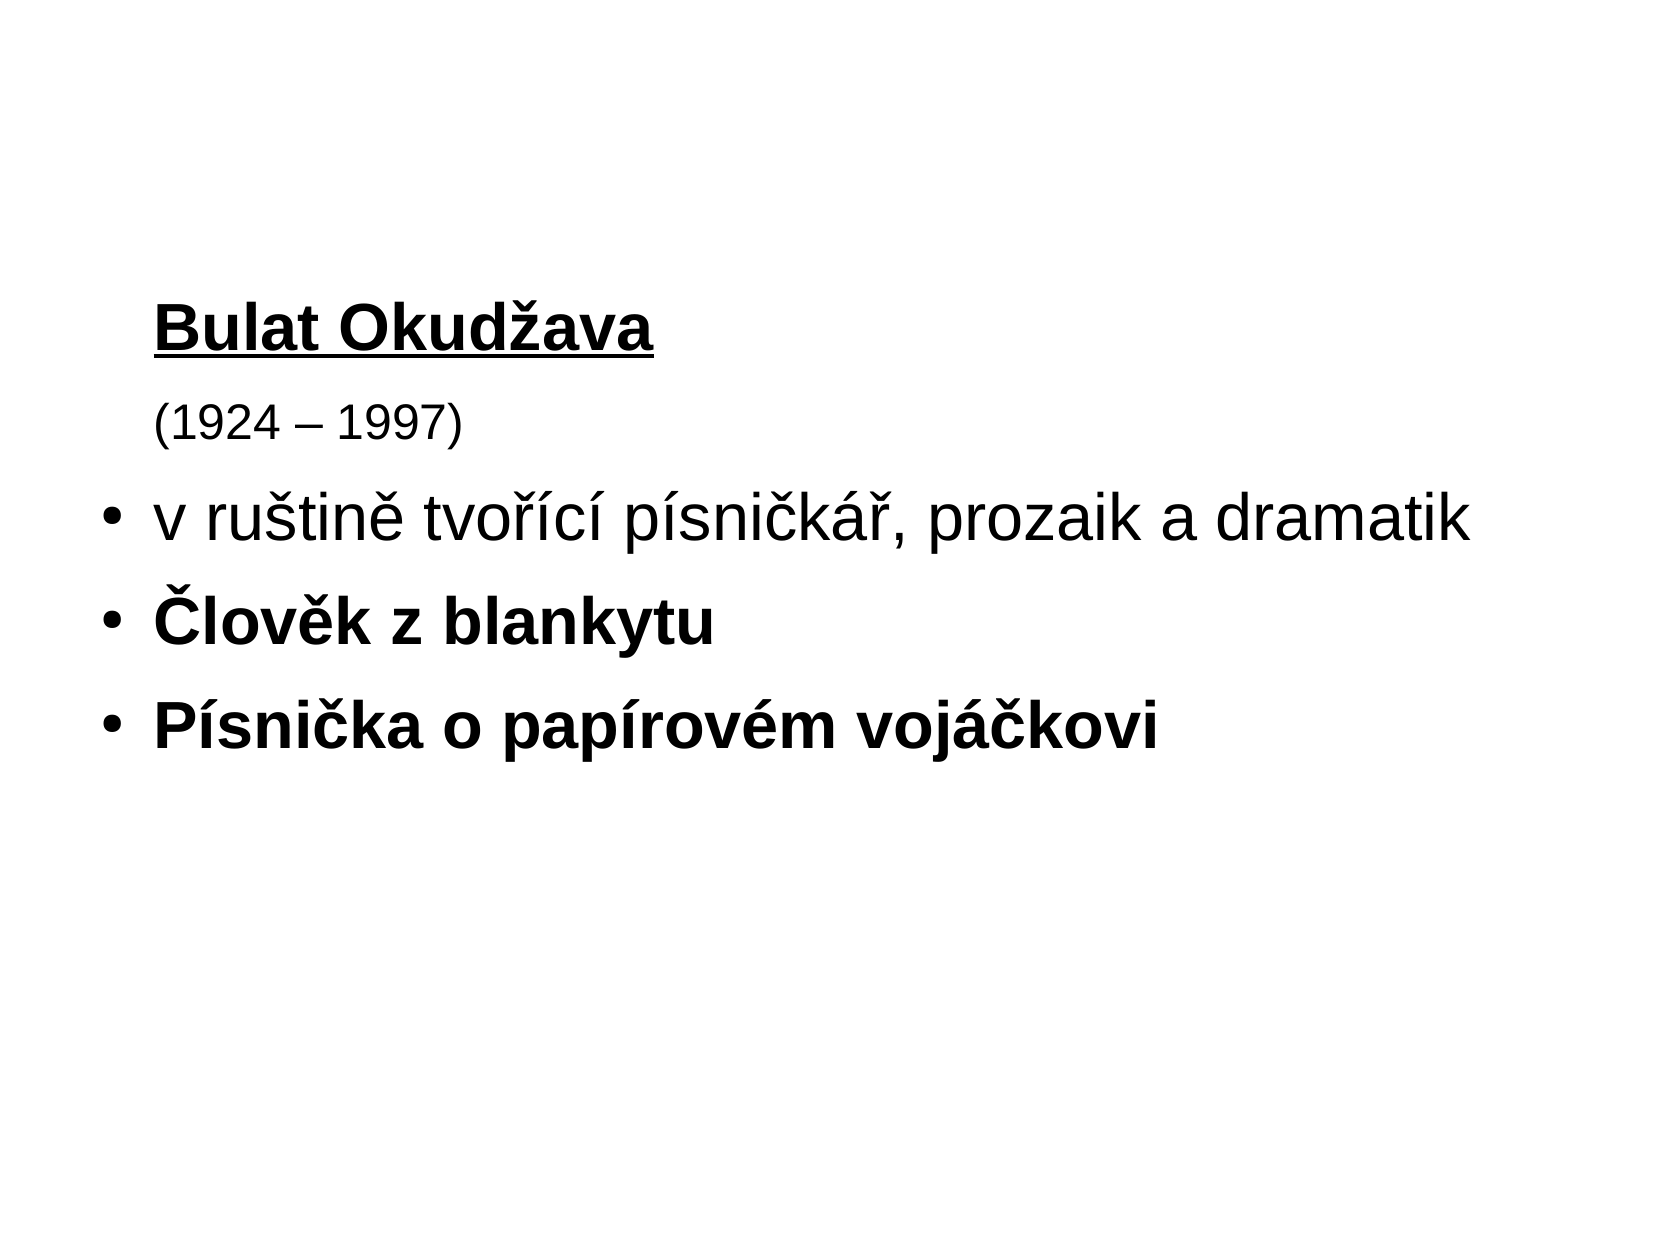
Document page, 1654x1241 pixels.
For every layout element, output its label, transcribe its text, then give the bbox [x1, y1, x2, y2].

list Bulat Okudžava (1924 – 1997) v ruštině tvořící písničkář, prozaik a dramatik Člověk z blankytu Písnička o papírovém vojáčkovi [82, 290, 1571, 1109]
